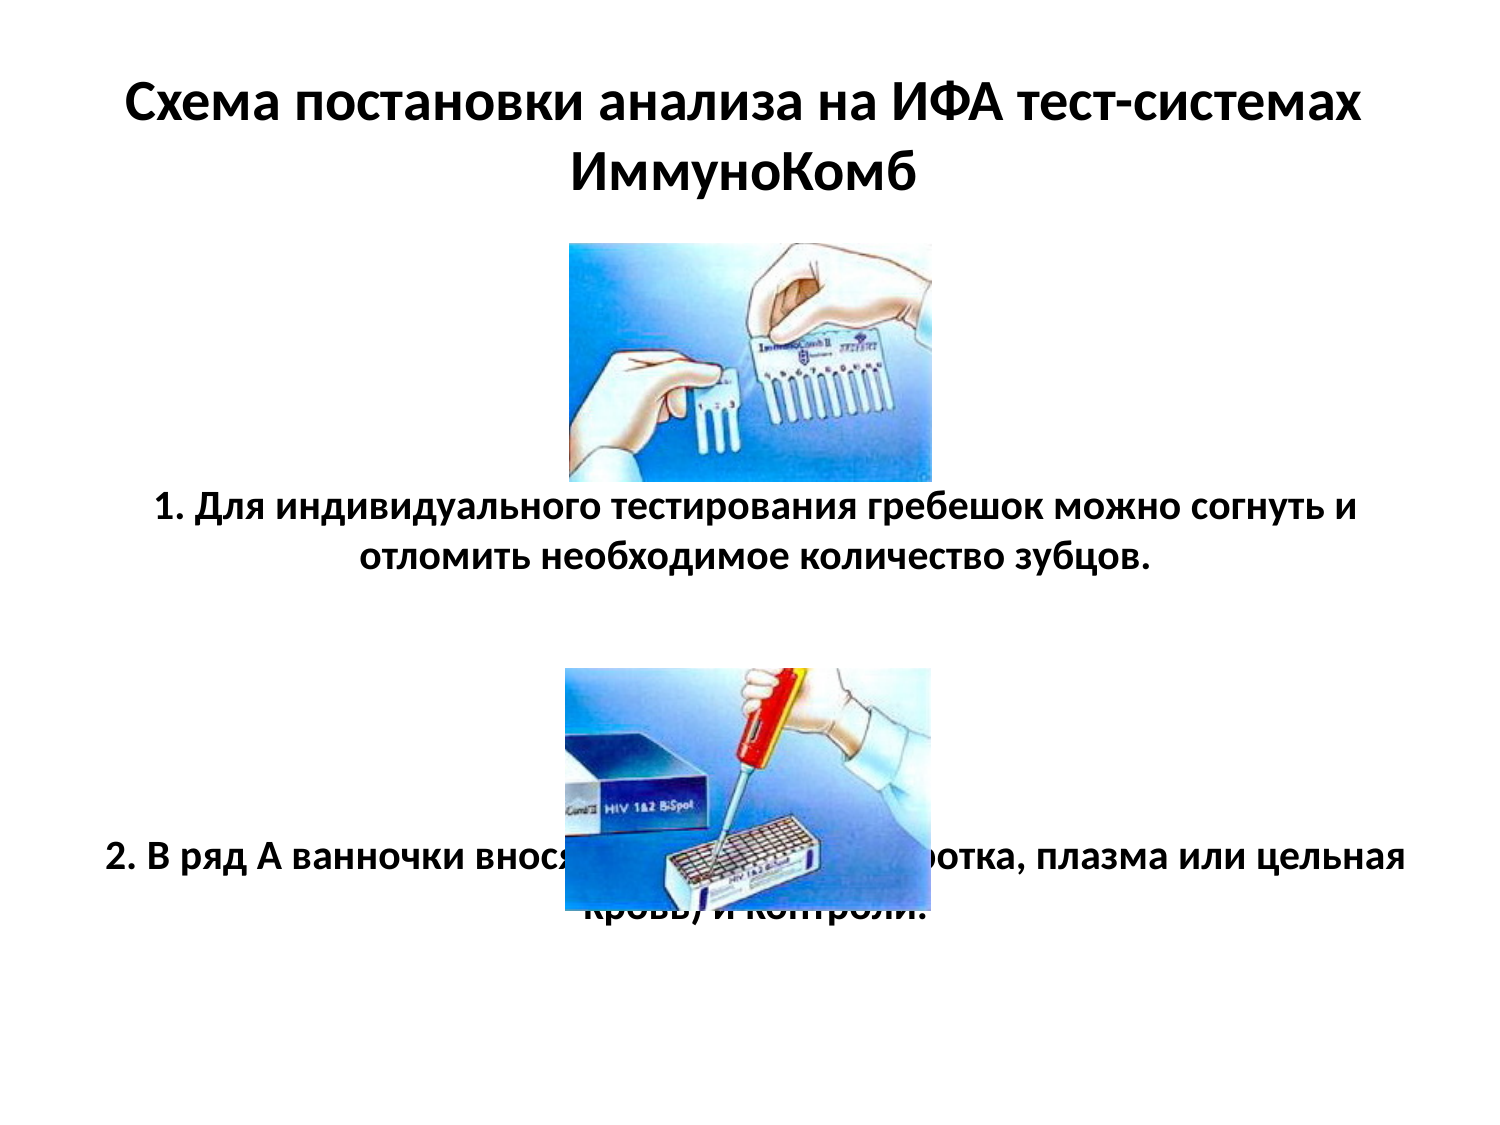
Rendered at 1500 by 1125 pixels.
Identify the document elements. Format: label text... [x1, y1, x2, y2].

picture [565, 668, 931, 911]
subtitle 1. Для индивидуального тестирования гребешок можно согнуть и отломить необходимое количество зубцов. 2. В ряд А ванночки вносятся образцы (сыворотка, плазма или цельная кровь) и контроли. [53, 219, 1459, 1083]
picture [569, 243, 932, 482]
title Схема постановки анализа на ИФА тест-системах ИммуноКомб [41, 54, 1447, 173]
